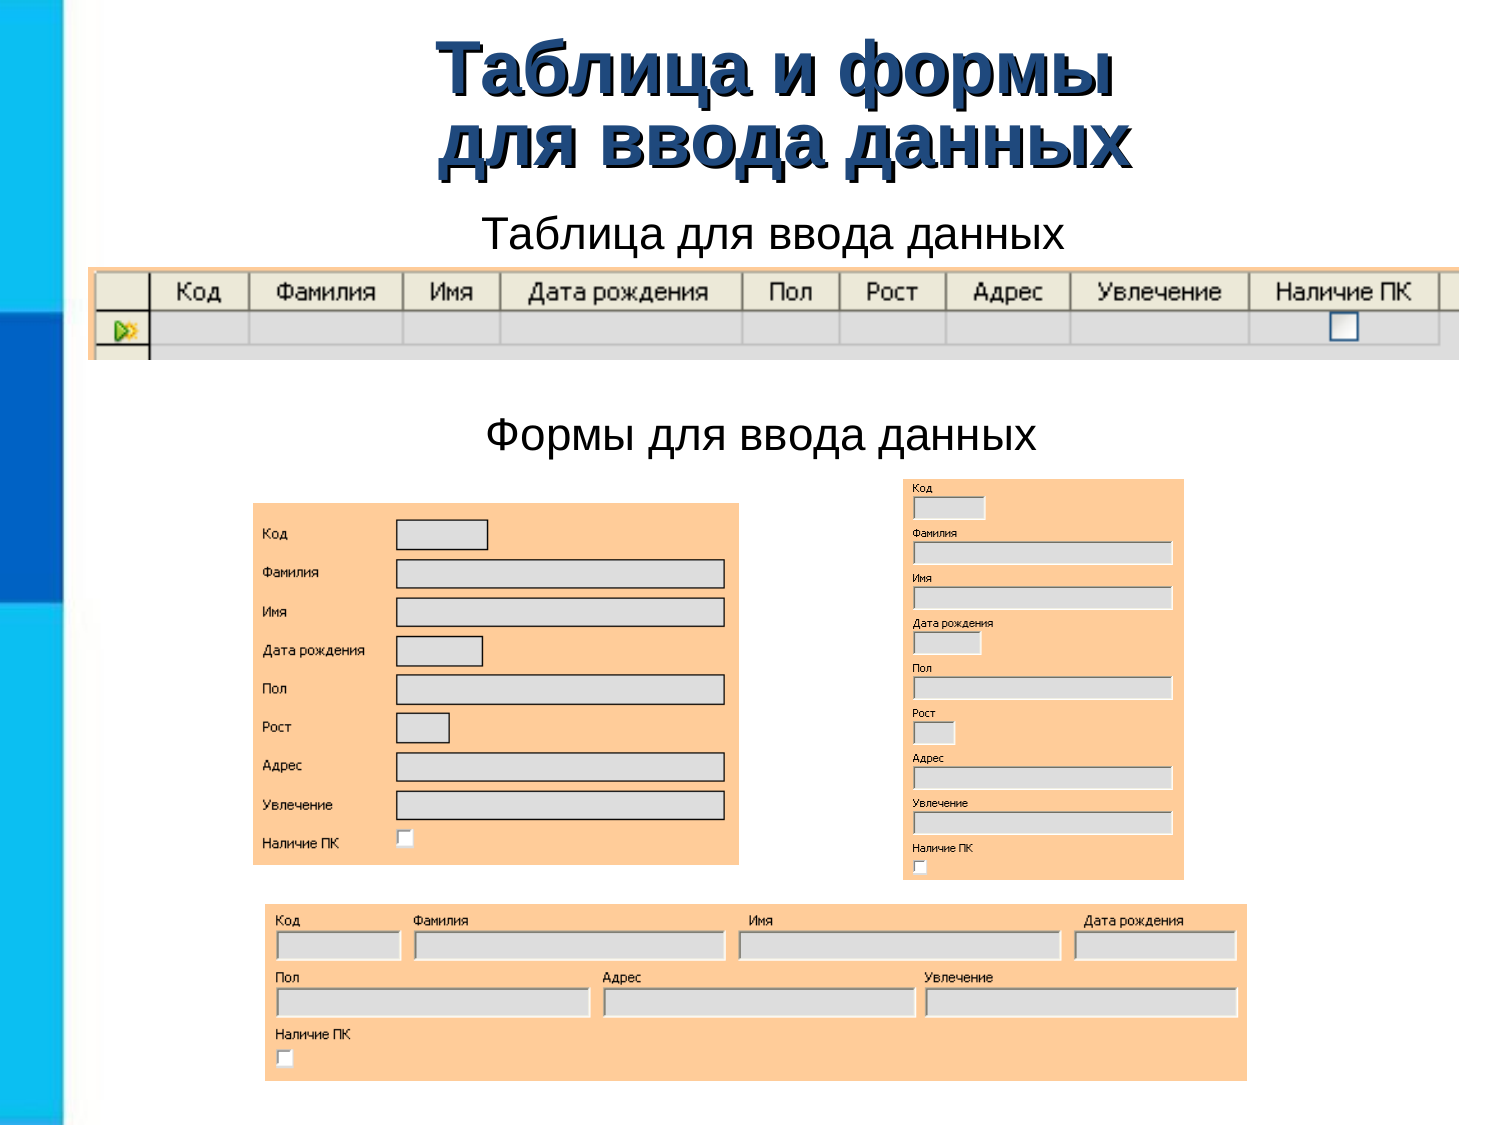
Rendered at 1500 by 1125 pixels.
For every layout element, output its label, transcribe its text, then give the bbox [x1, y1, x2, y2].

picture [0, 0, 1500, 1125]
text_box Таблица для ввода данных [383, 196, 1164, 267]
text_box Формы для ввода данных [372, 397, 1152, 468]
text_box Таблица и формы для ввода данных [70, 42, 1500, 173]
